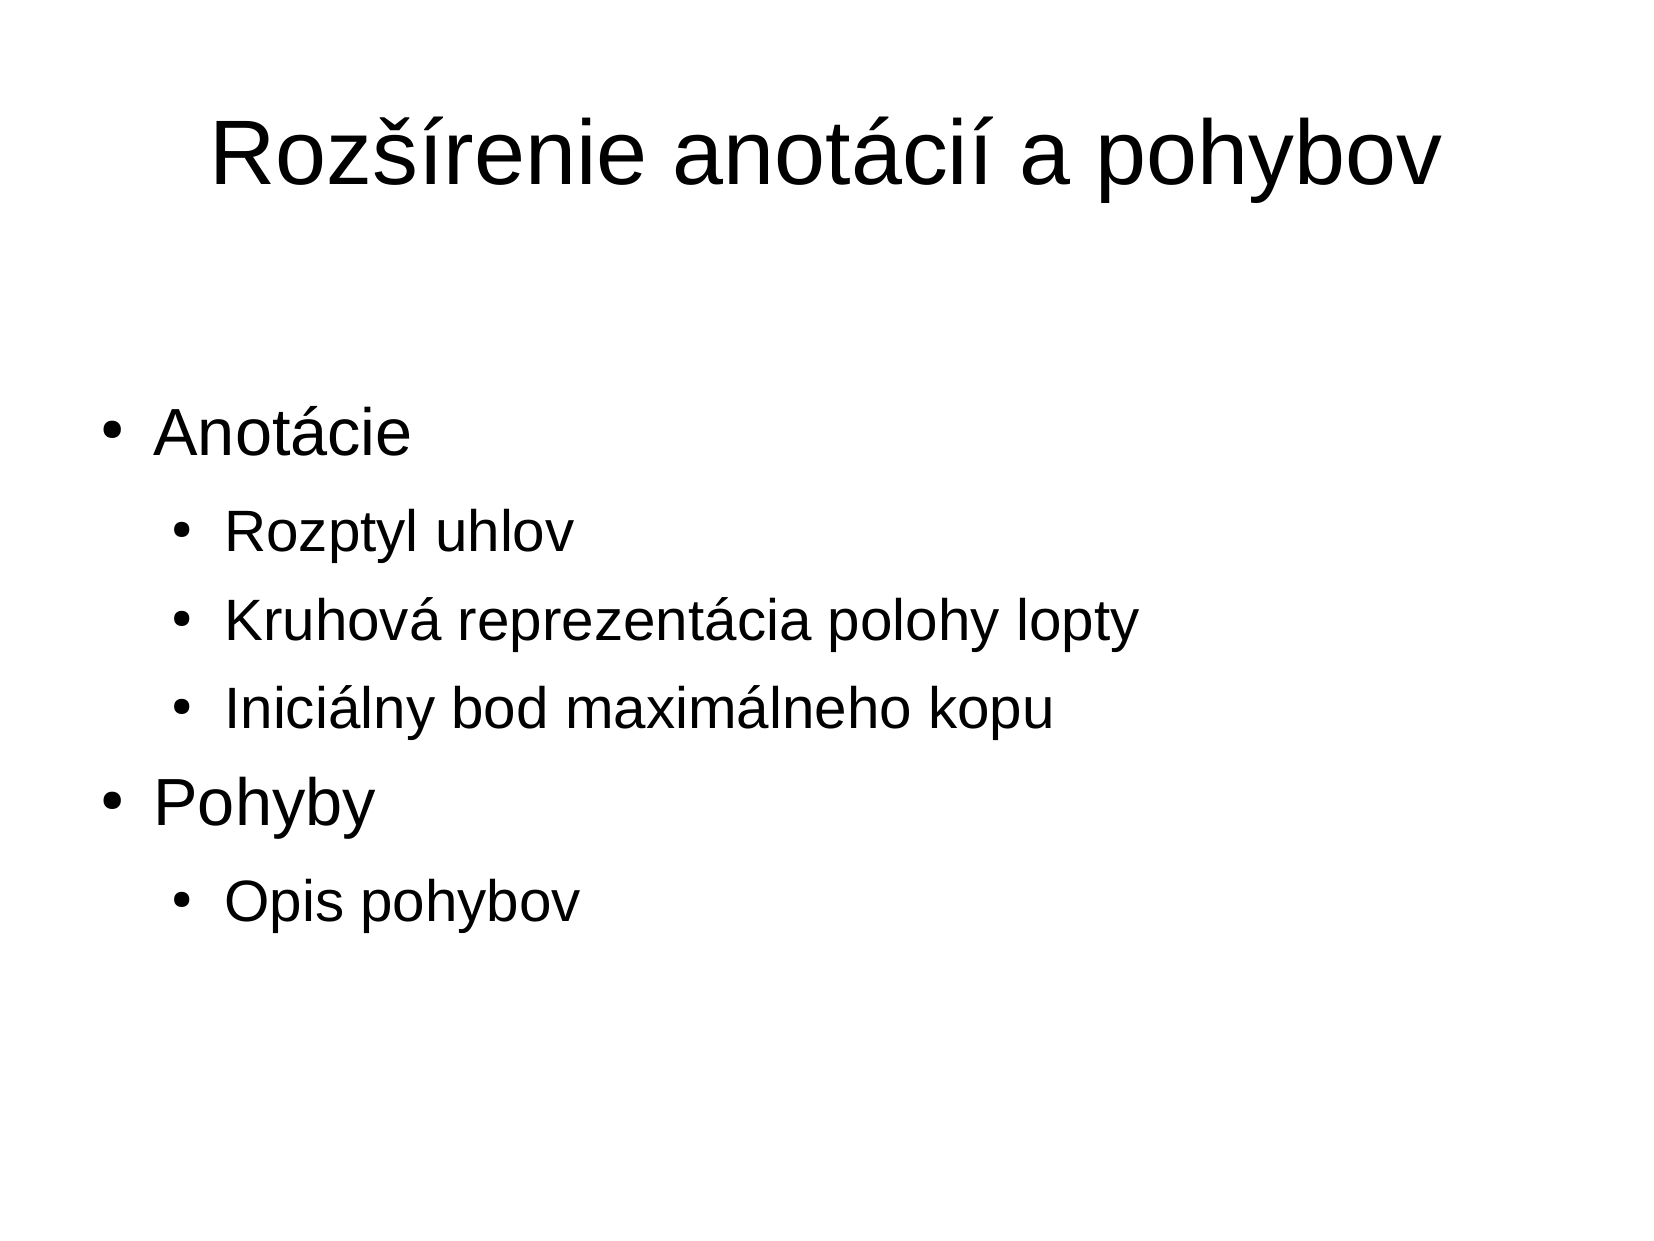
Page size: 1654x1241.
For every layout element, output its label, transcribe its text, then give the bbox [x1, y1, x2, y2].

list Anotácie Rozptyl uhlov Kruhová reprezentácia polohy lopty Iniciálny bod maximálneho kopu Pohyby Opis pohybov [82, 290, 1571, 1094]
title Rozšírenie anotácií a pohybov [82, 56, 1571, 250]
